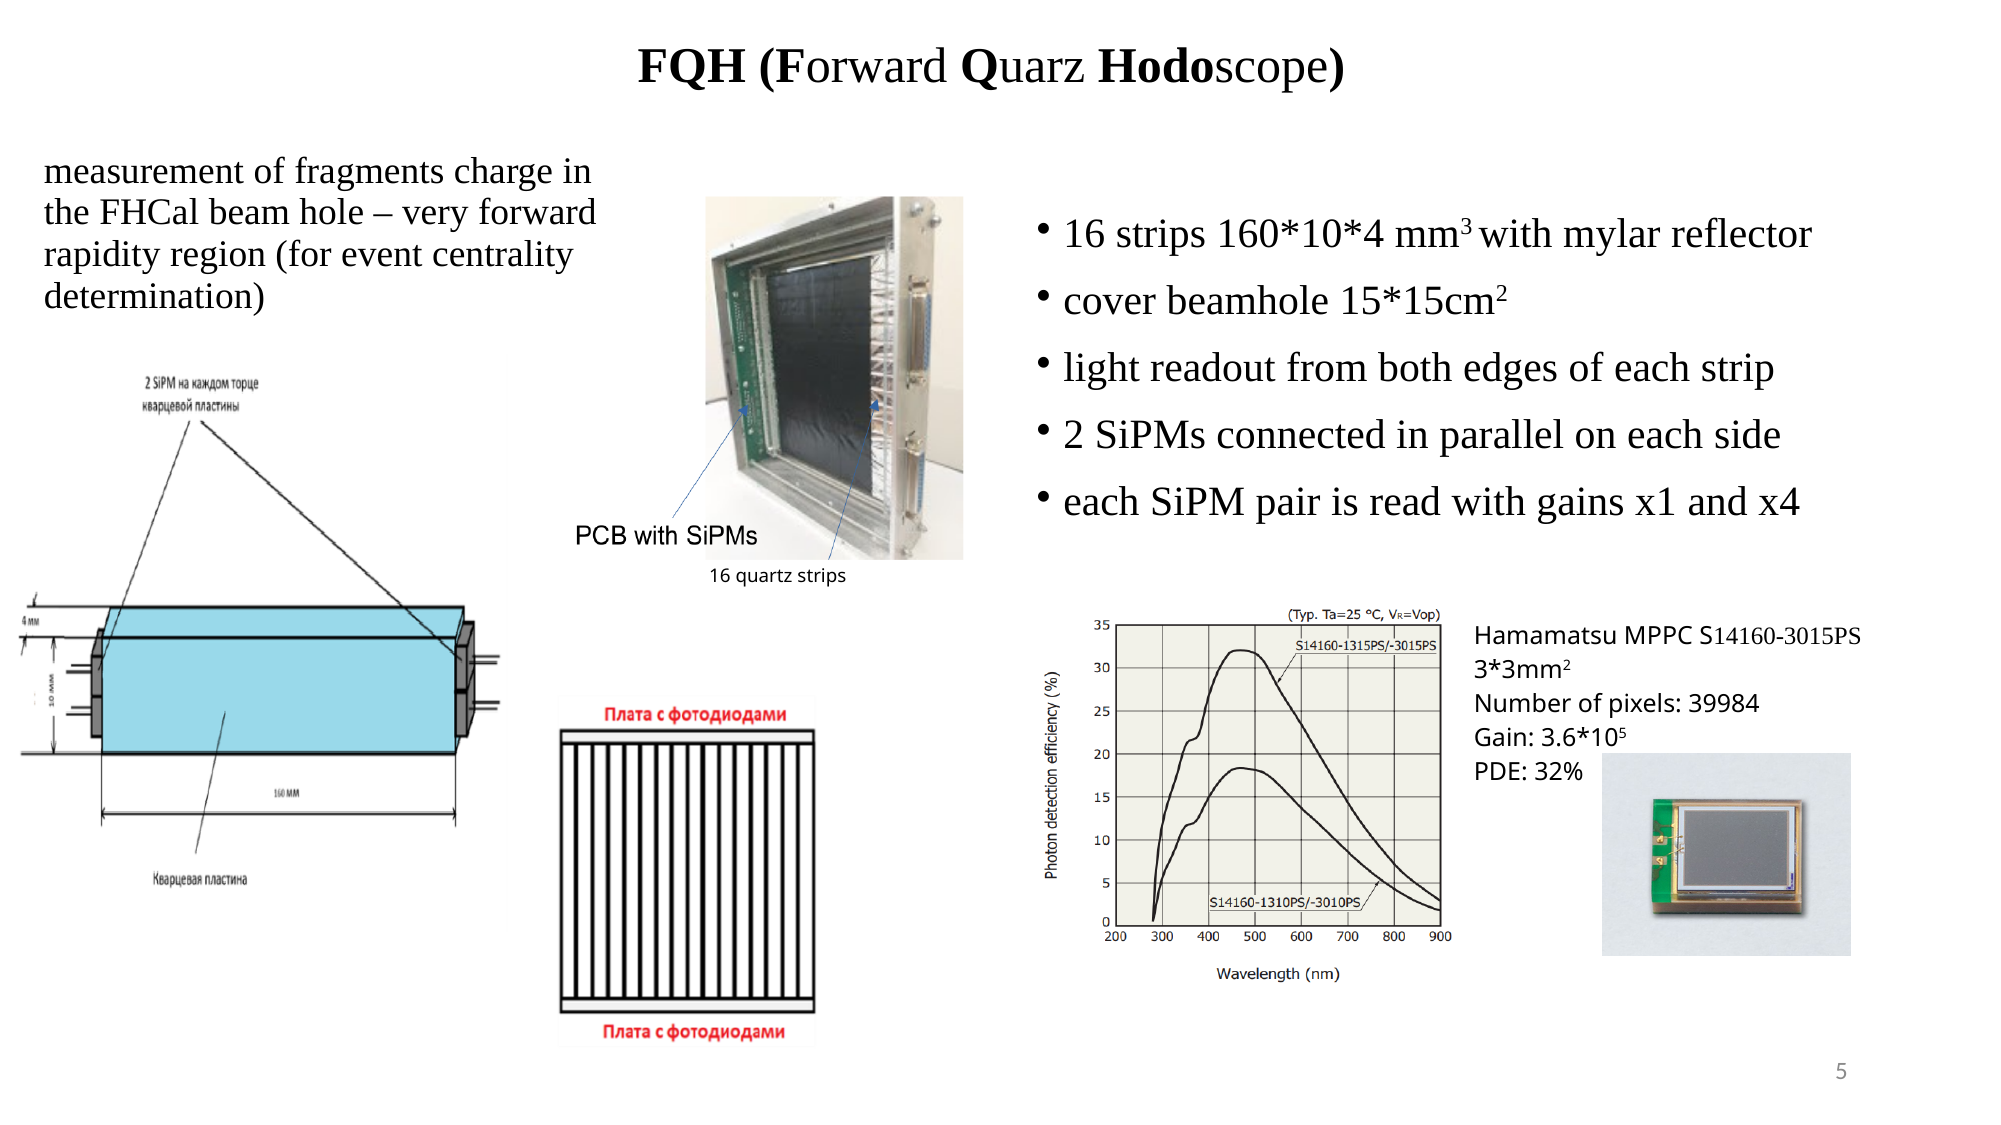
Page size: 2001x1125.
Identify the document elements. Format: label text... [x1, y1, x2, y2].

text_box measurement of fragments charge in the FHCal beam hole – very forward rapidity region (for event centrality determination) [0, 135, 660, 346]
text_box 16 quartz strips [694, 547, 990, 601]
text_box FQH (Forward Quarz Hodoscope) [90, 30, 1906, 101]
picture [14, 354, 517, 932]
picture [1602, 783, 1851, 957]
text_box <номер> [1412, 1042, 1863, 1103]
picture [552, 188, 973, 560]
picture [540, 689, 826, 1052]
picture [1021, 602, 1460, 987]
text_box 16 strips 160*10*4 mm3 with mylar reflector cover beamhole 15*15cm2 light readout from both edges of each strip 2 SiPMs connected in parallel on each side each SiPM pair is read with gains x1 and x4 [1019, 195, 1987, 540]
text_box Hamamatsu MPPC S14160-3015PS 3*3mm2 Number of pixels: 39984 Gain: 3.6*105 PDE: 32% [1460, 602, 1890, 783]
